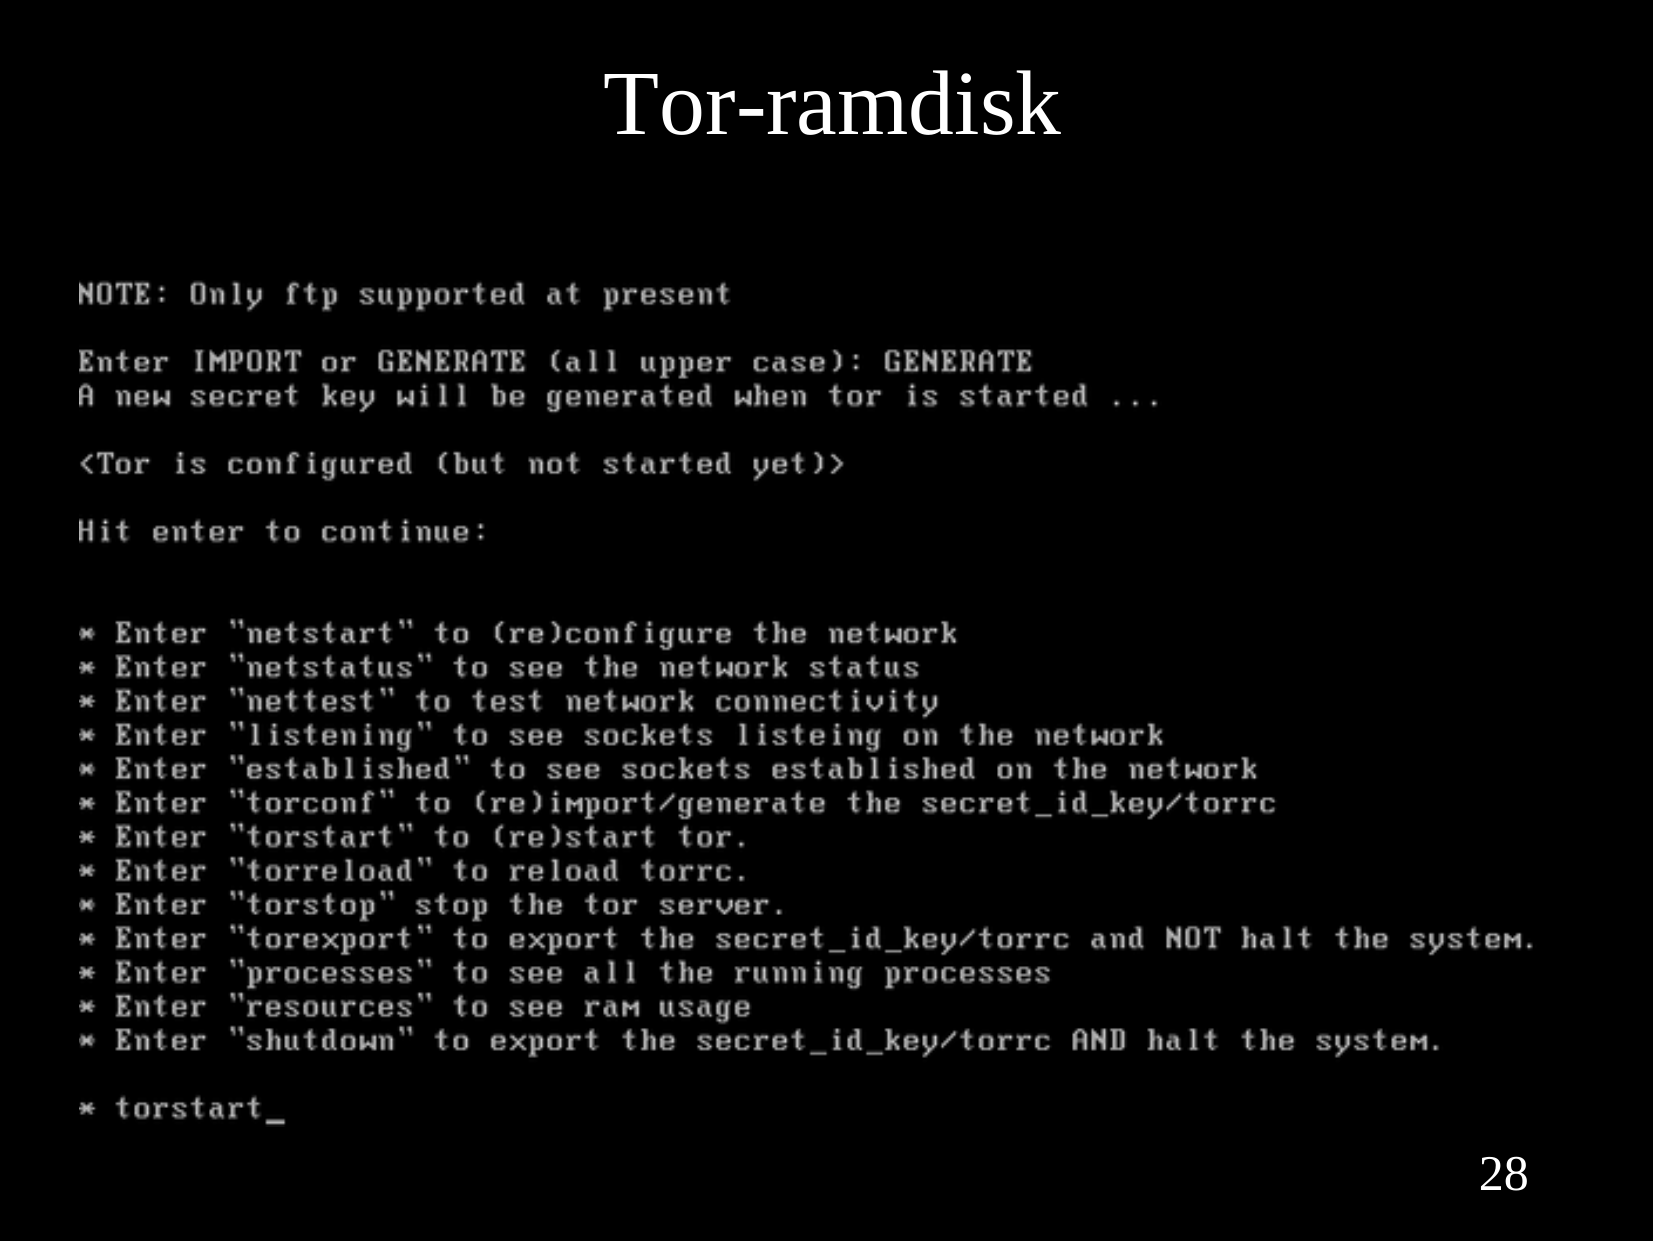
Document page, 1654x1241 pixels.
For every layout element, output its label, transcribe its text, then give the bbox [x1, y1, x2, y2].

title Tor-ramdisk [127, 0, 1539, 208]
picture [79, 279, 1580, 1127]
